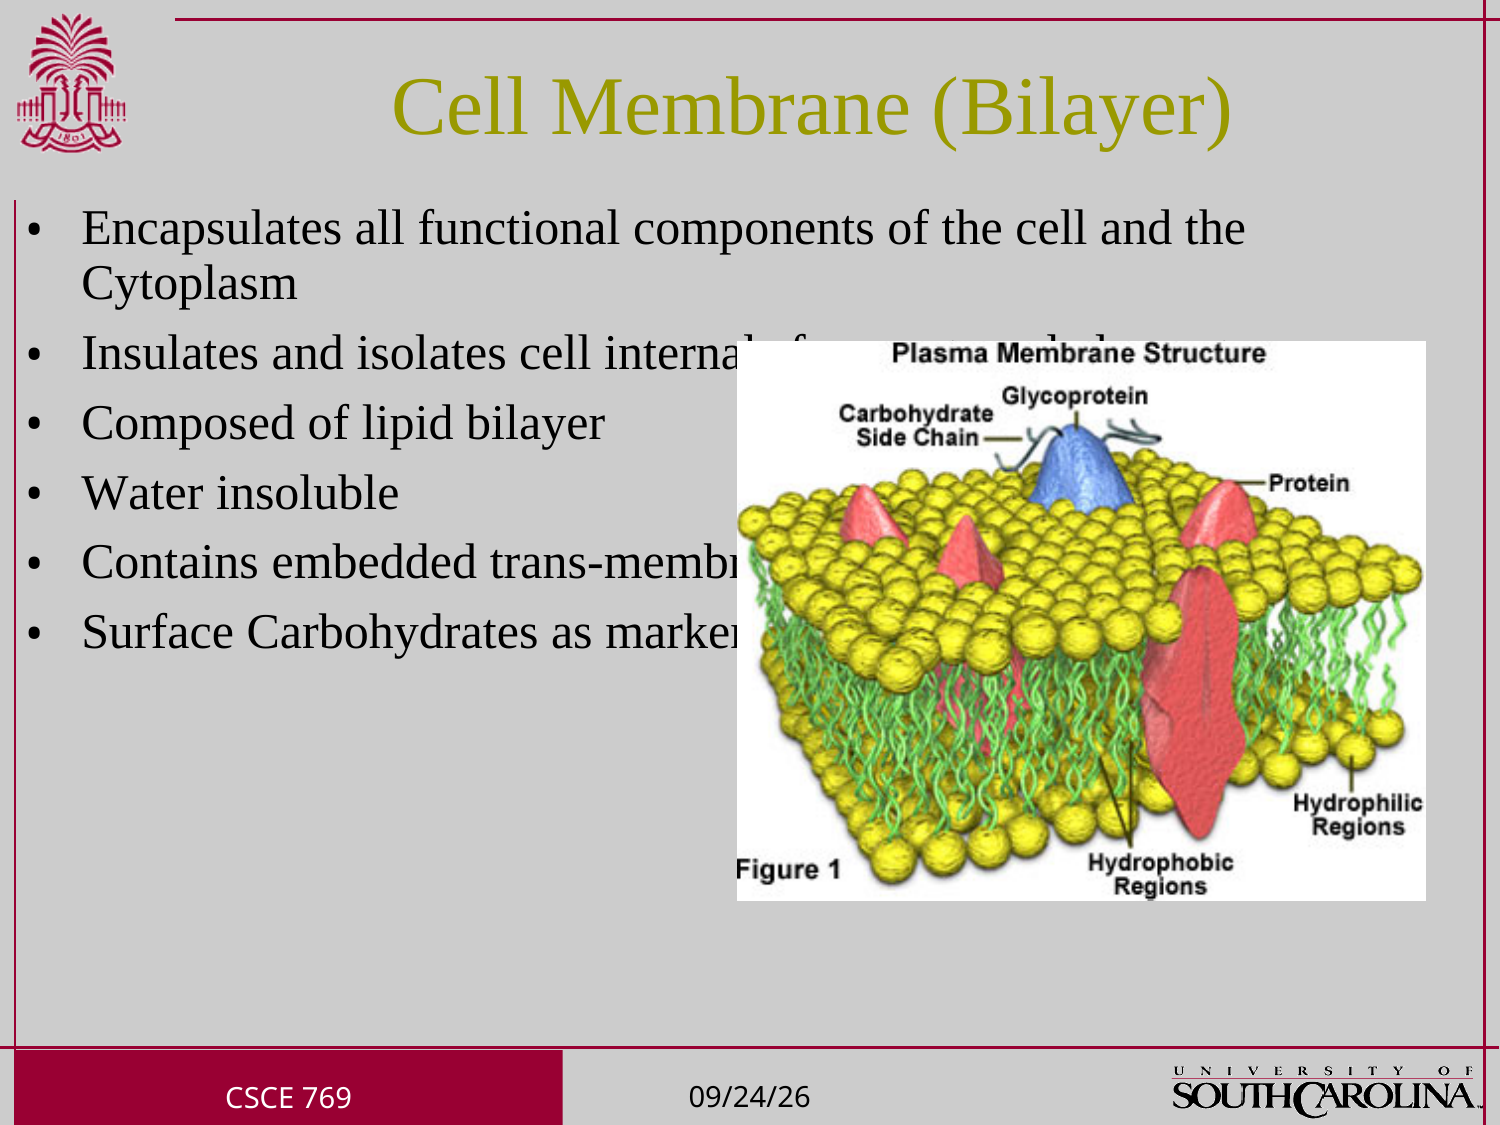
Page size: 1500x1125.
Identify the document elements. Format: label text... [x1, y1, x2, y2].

picture [737, 341, 1426, 901]
list Encapsulates all functional components of the cell and the Cytoplasm Insulates and isolates cell internals from external elements Composed of lipid bilayer Water insoluble Contains embedded trans-membrane proteins Surface Carbohydrates as markers [24, 200, 733, 998]
picture [12, 12, 131, 155]
title Cell Membrane (Bilayer) [174, 32, 1450, 181]
picture [1162, 1049, 1483, 1125]
